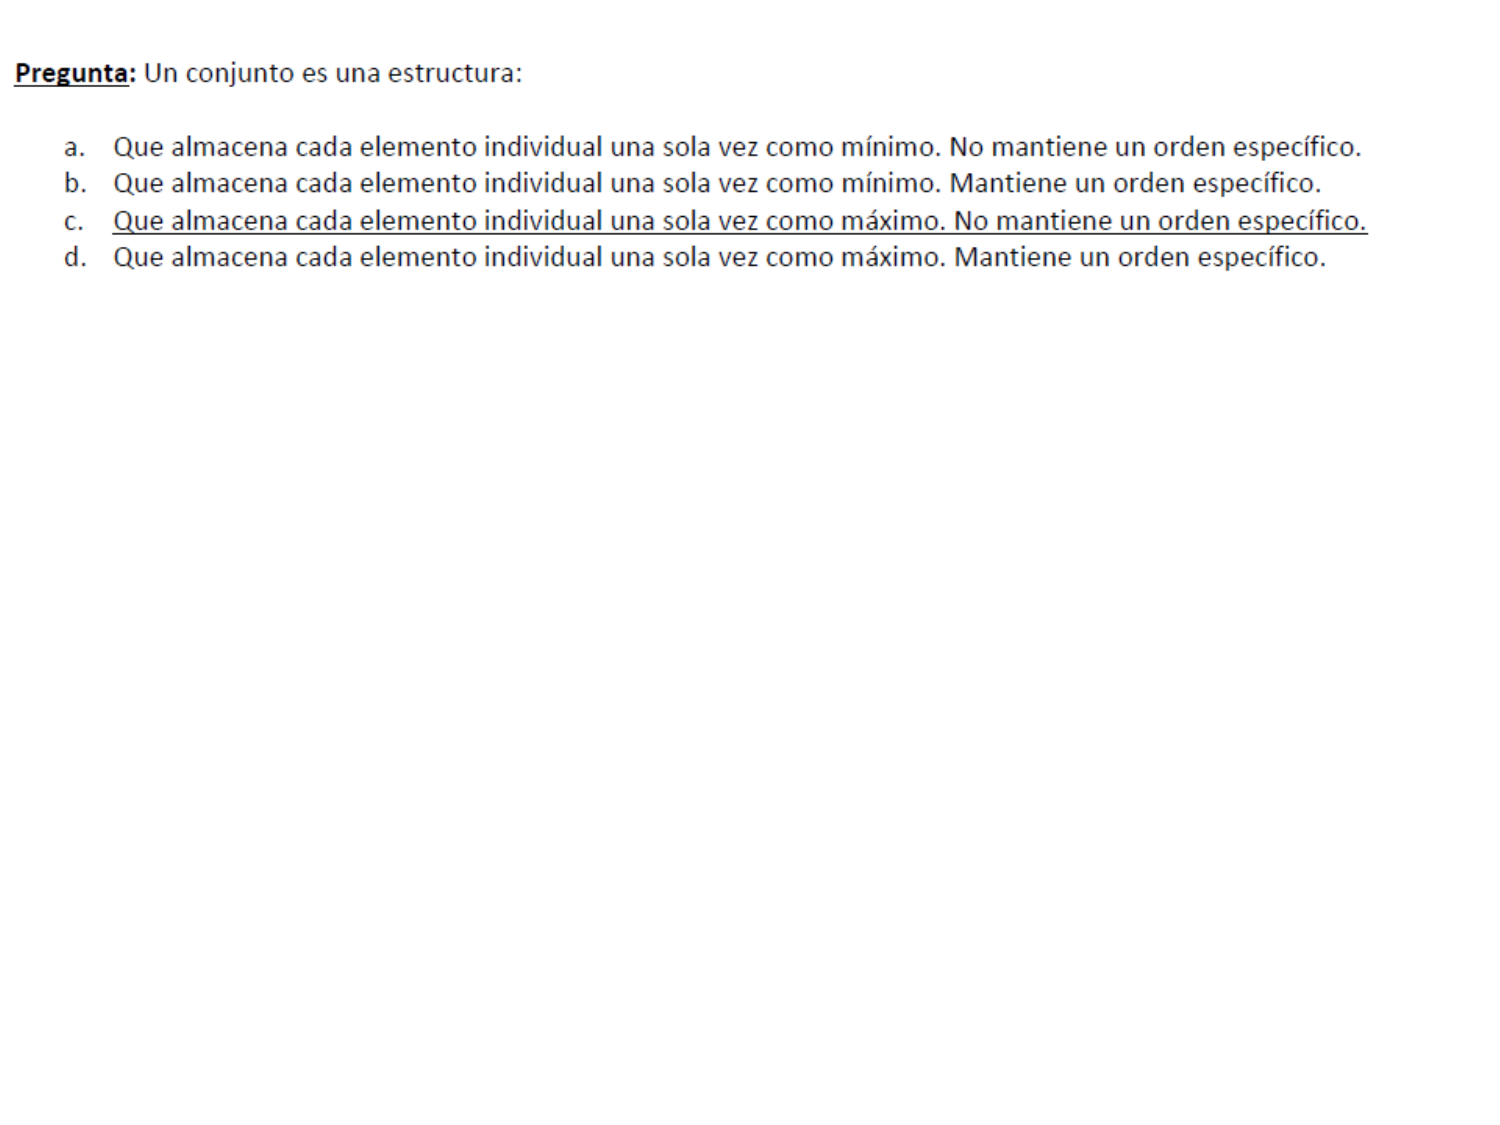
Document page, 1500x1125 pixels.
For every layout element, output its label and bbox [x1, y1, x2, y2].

picture [0, 54, 1418, 299]
